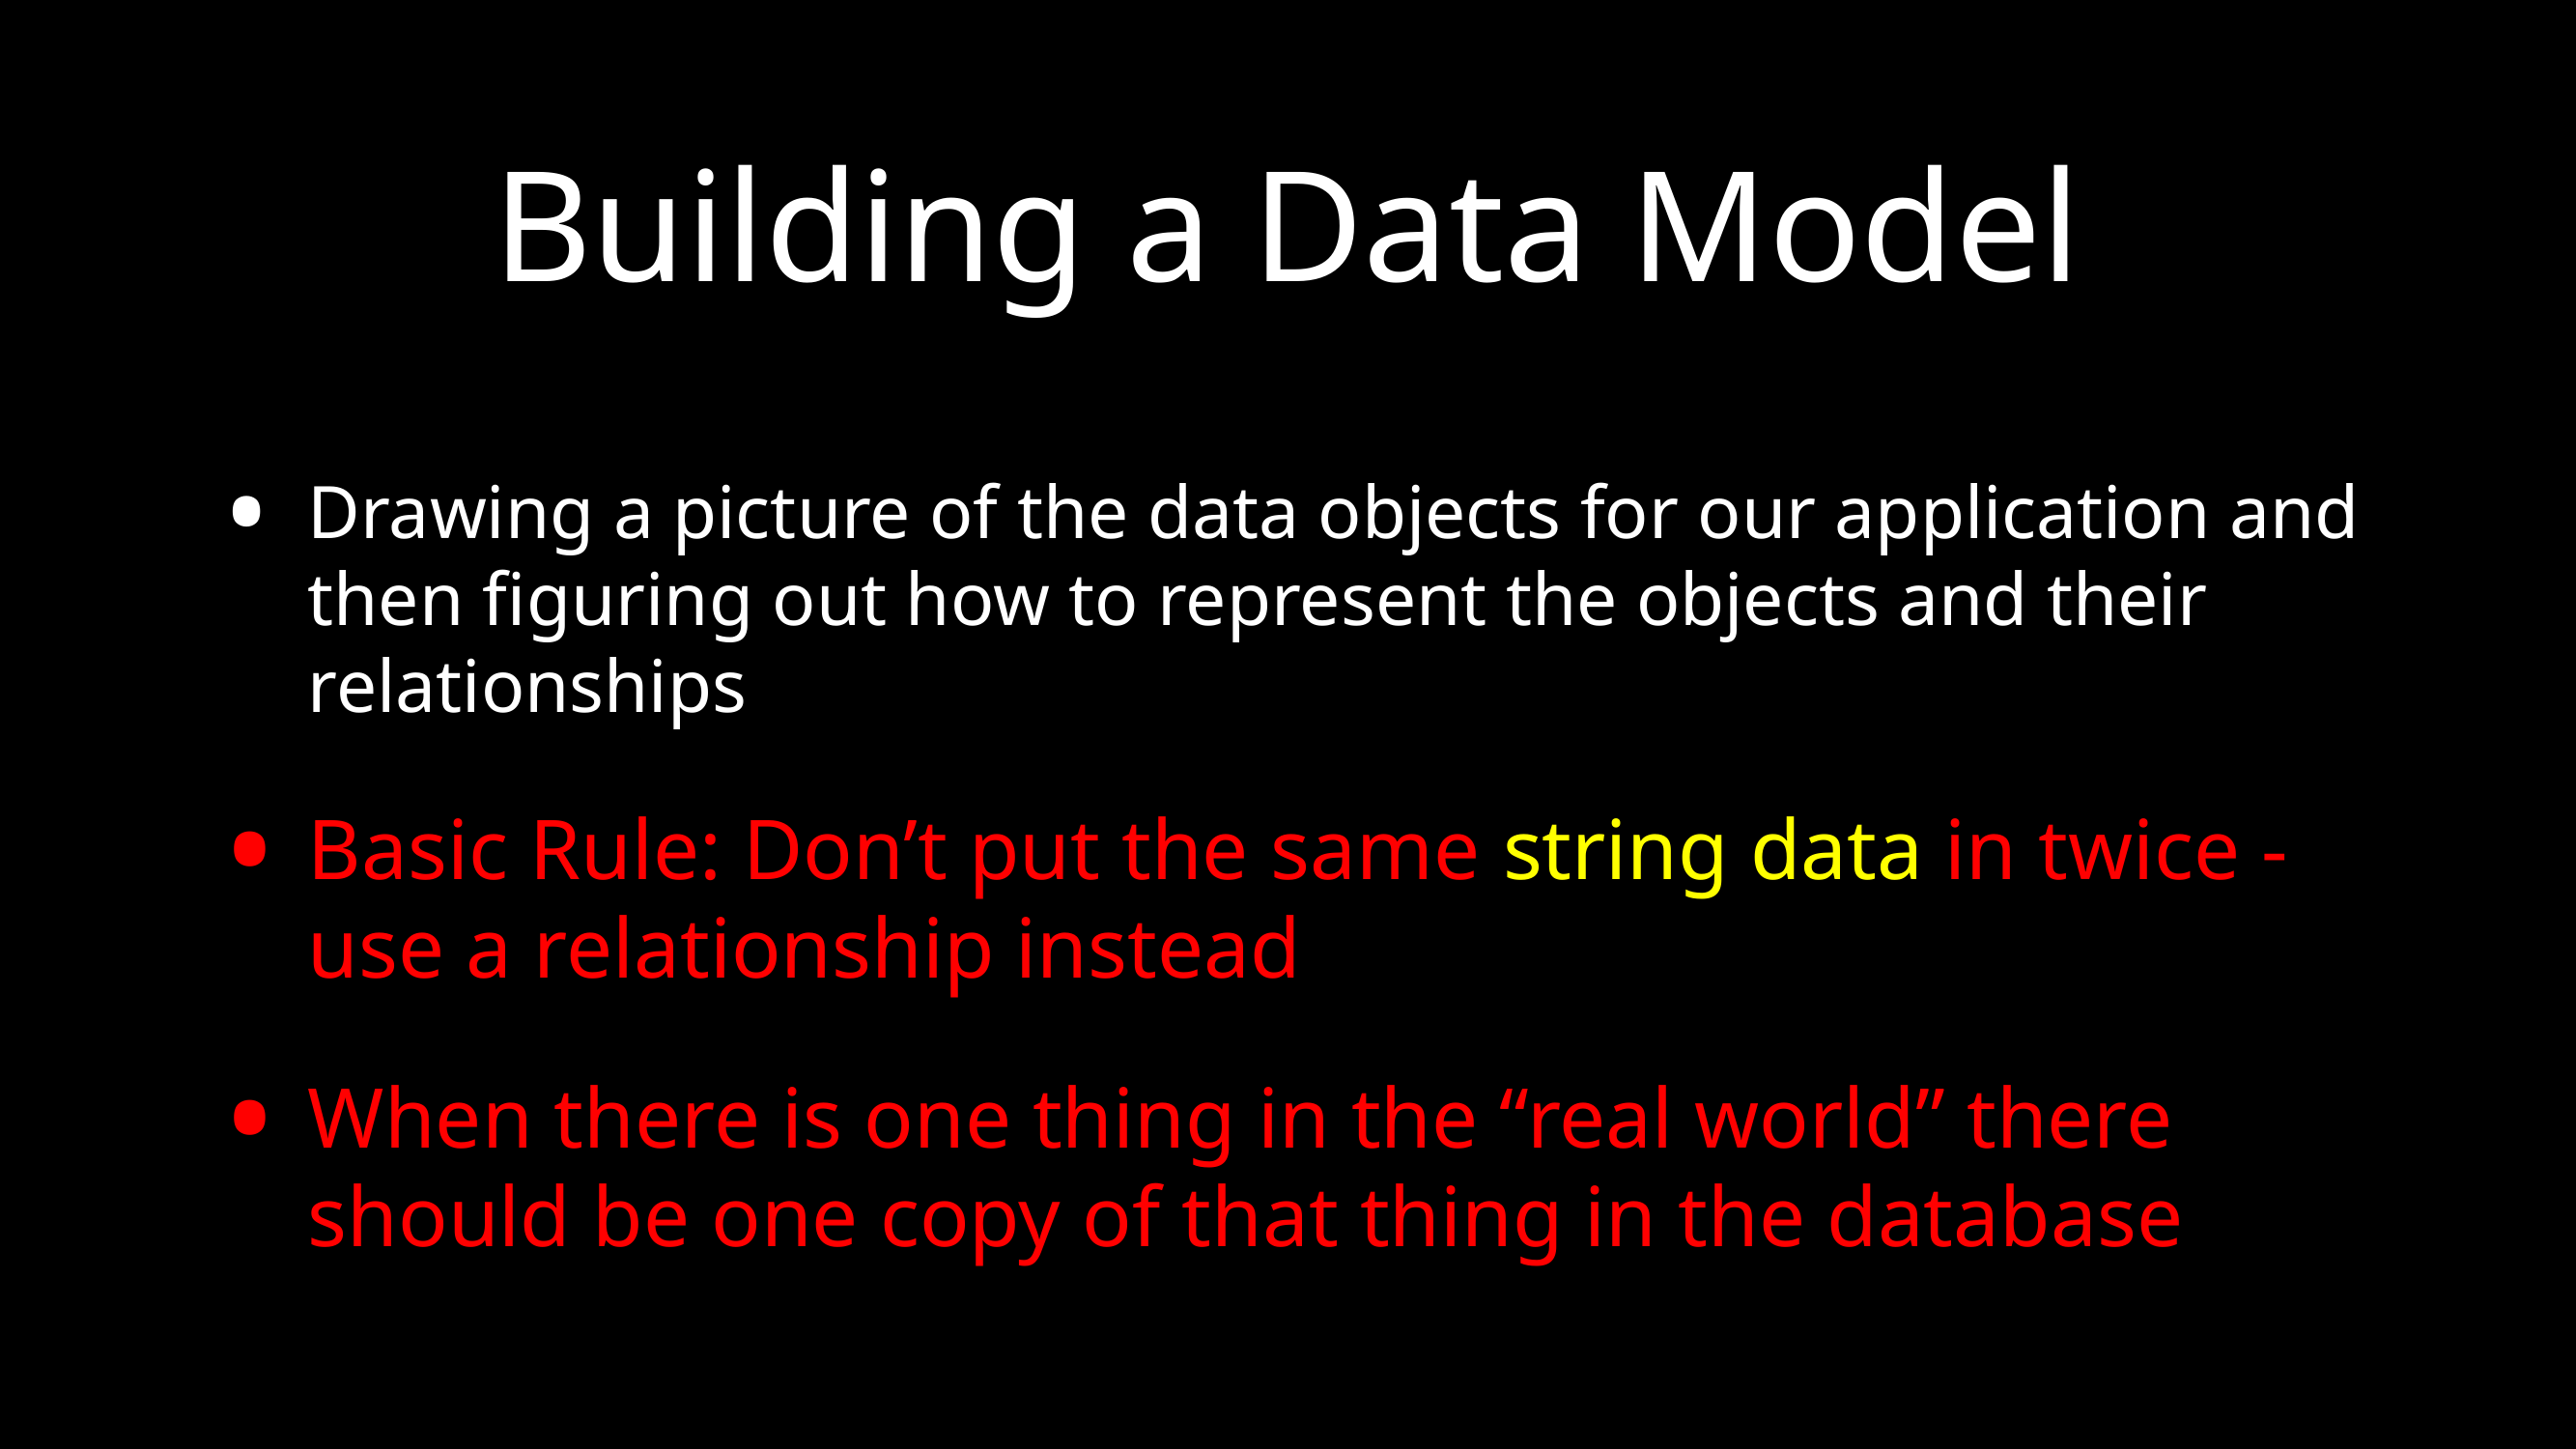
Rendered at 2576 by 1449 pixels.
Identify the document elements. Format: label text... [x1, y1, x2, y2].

title Building a Data Model [183, 38, 2392, 403]
list Drawing a picture of the data objects for our application and then figuring out how to represent the objects and their relationships Basic Rule: Don’t put the same string data in twice - use a relationship instead When there is one thing in the “real world” there should be one copy of that thing in the database [183, 412, 2392, 1317]
